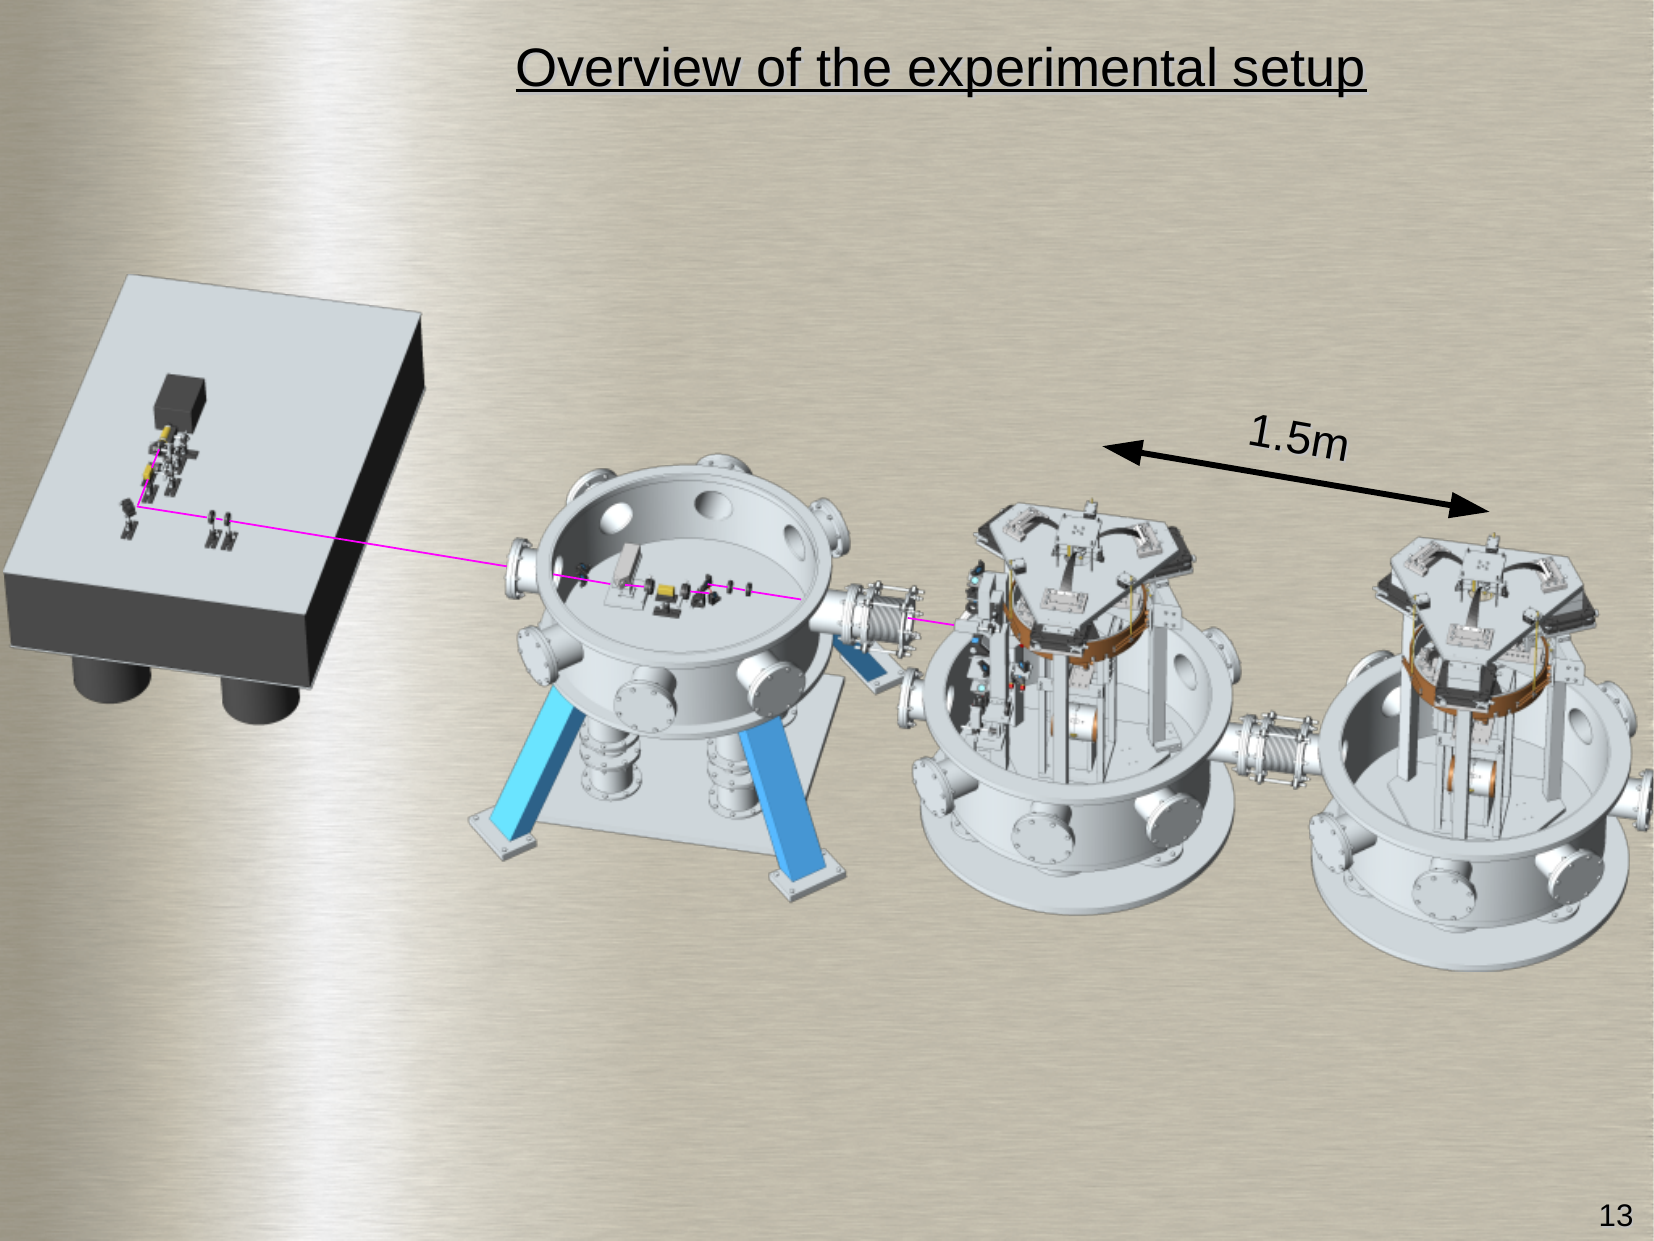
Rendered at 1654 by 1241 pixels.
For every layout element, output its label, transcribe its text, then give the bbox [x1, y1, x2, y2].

text_box 1.5m [1228, 394, 1441, 500]
picture [0, 0, 1654, 1241]
text_box Overview of the experimental setup [500, 29, 1382, 106]
